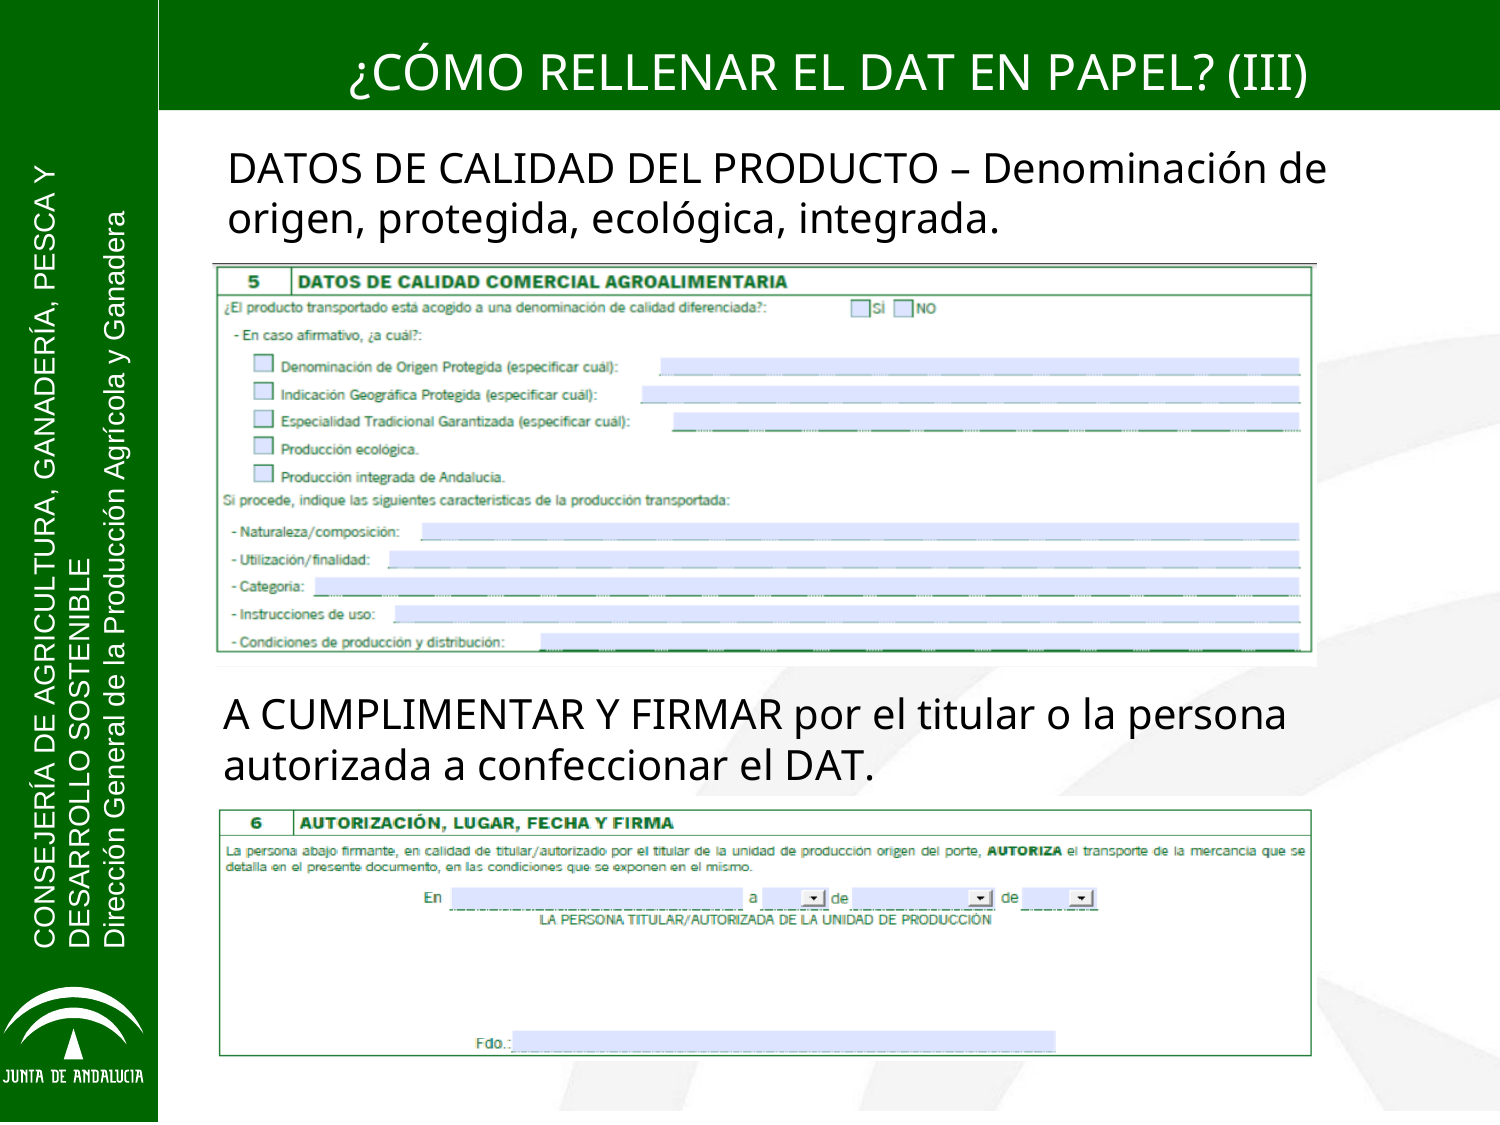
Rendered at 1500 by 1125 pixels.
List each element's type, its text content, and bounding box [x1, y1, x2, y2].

text_box DATOS DE CALIDAD DEL PRODUCTO – Denominación de origen, protegida, ecológica, integrada. [212, 133, 1465, 395]
text_box ¿CÓMO RELLENAR EL DAT EN PAPEL? (III) [158, 0, 1500, 111]
text_box A CUMPLIMENTAR Y FIRMAR por el titular o la persona autorizada a confeccionar el DAT. [208, 680, 1425, 942]
picture [212, 186, 1500, 1111]
